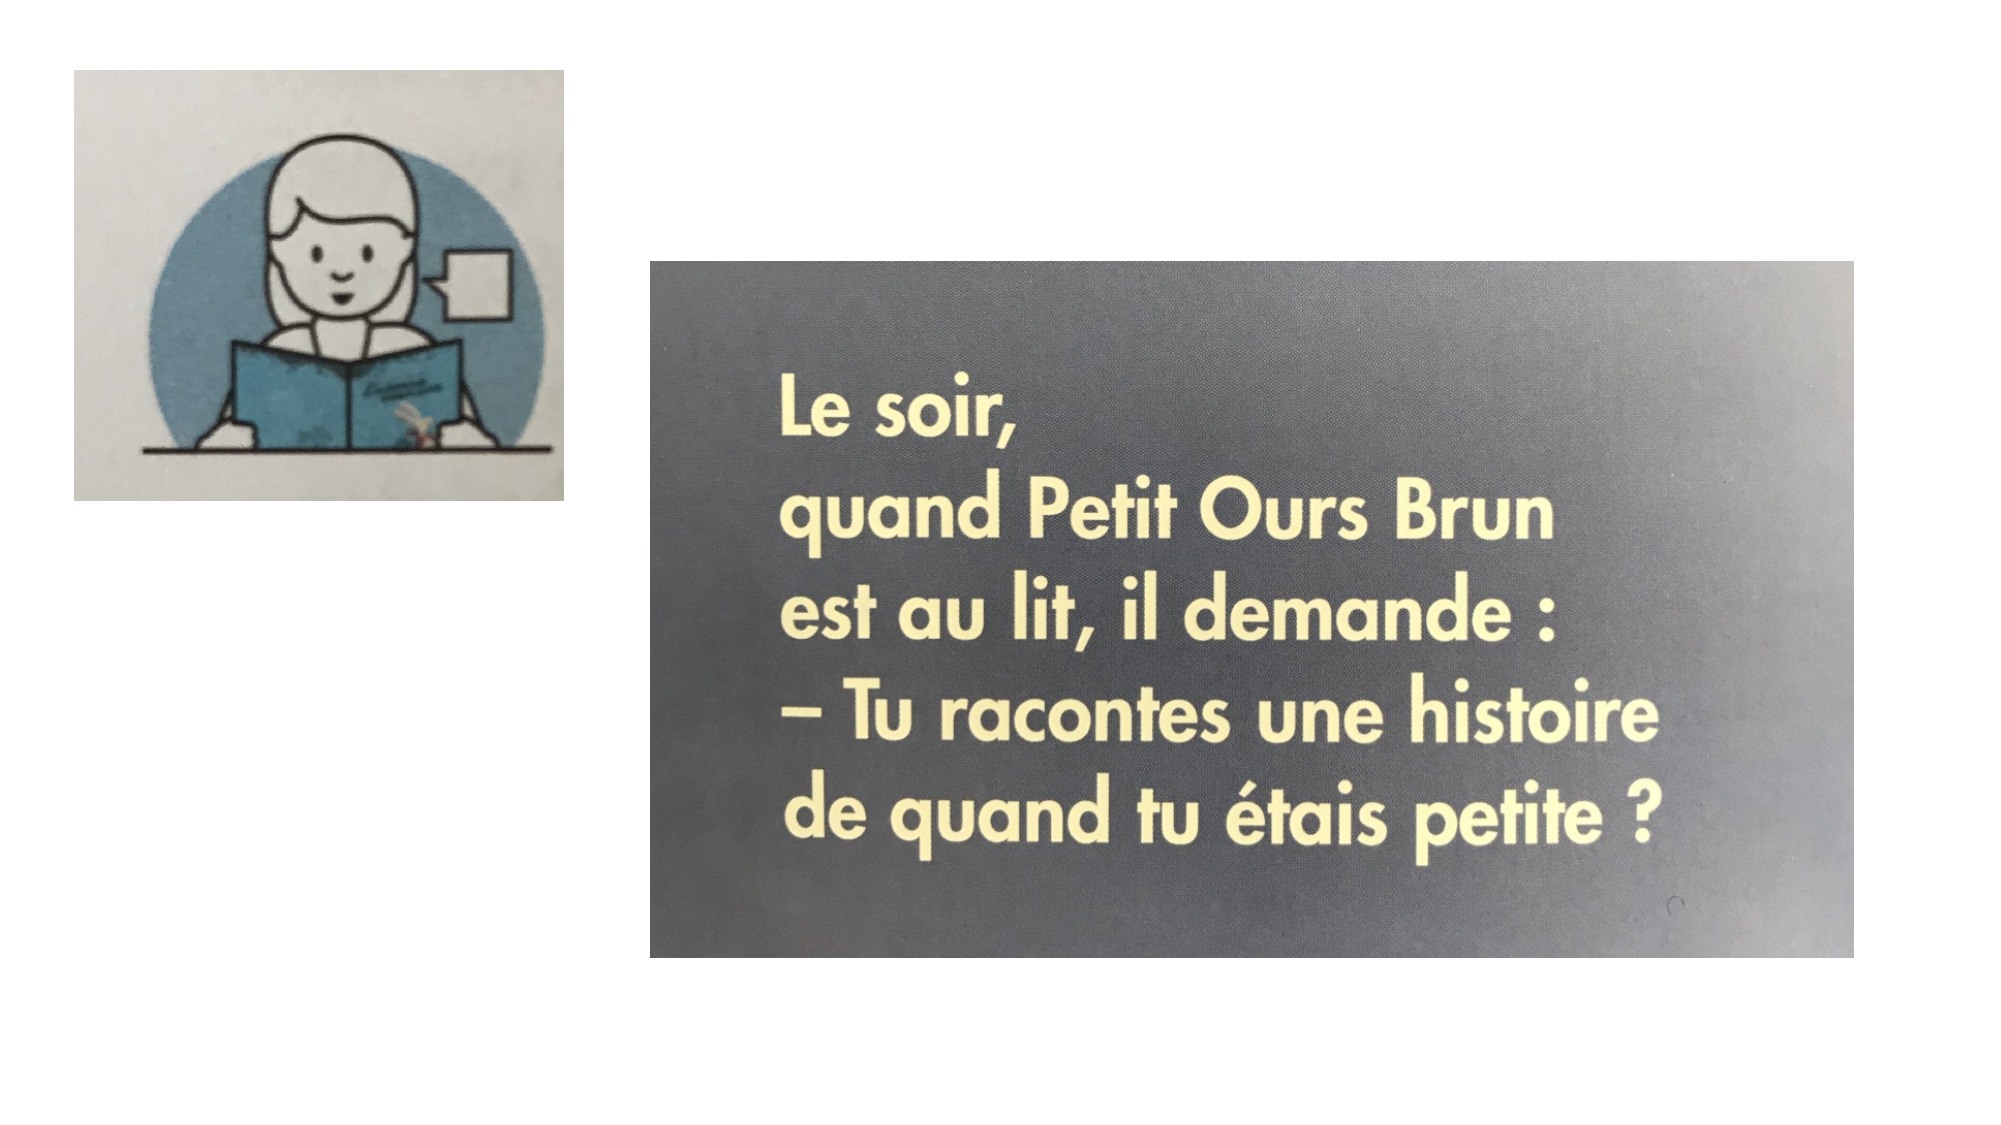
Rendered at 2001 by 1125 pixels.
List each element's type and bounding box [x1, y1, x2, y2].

picture [74, 70, 564, 501]
picture [650, 261, 1854, 959]
